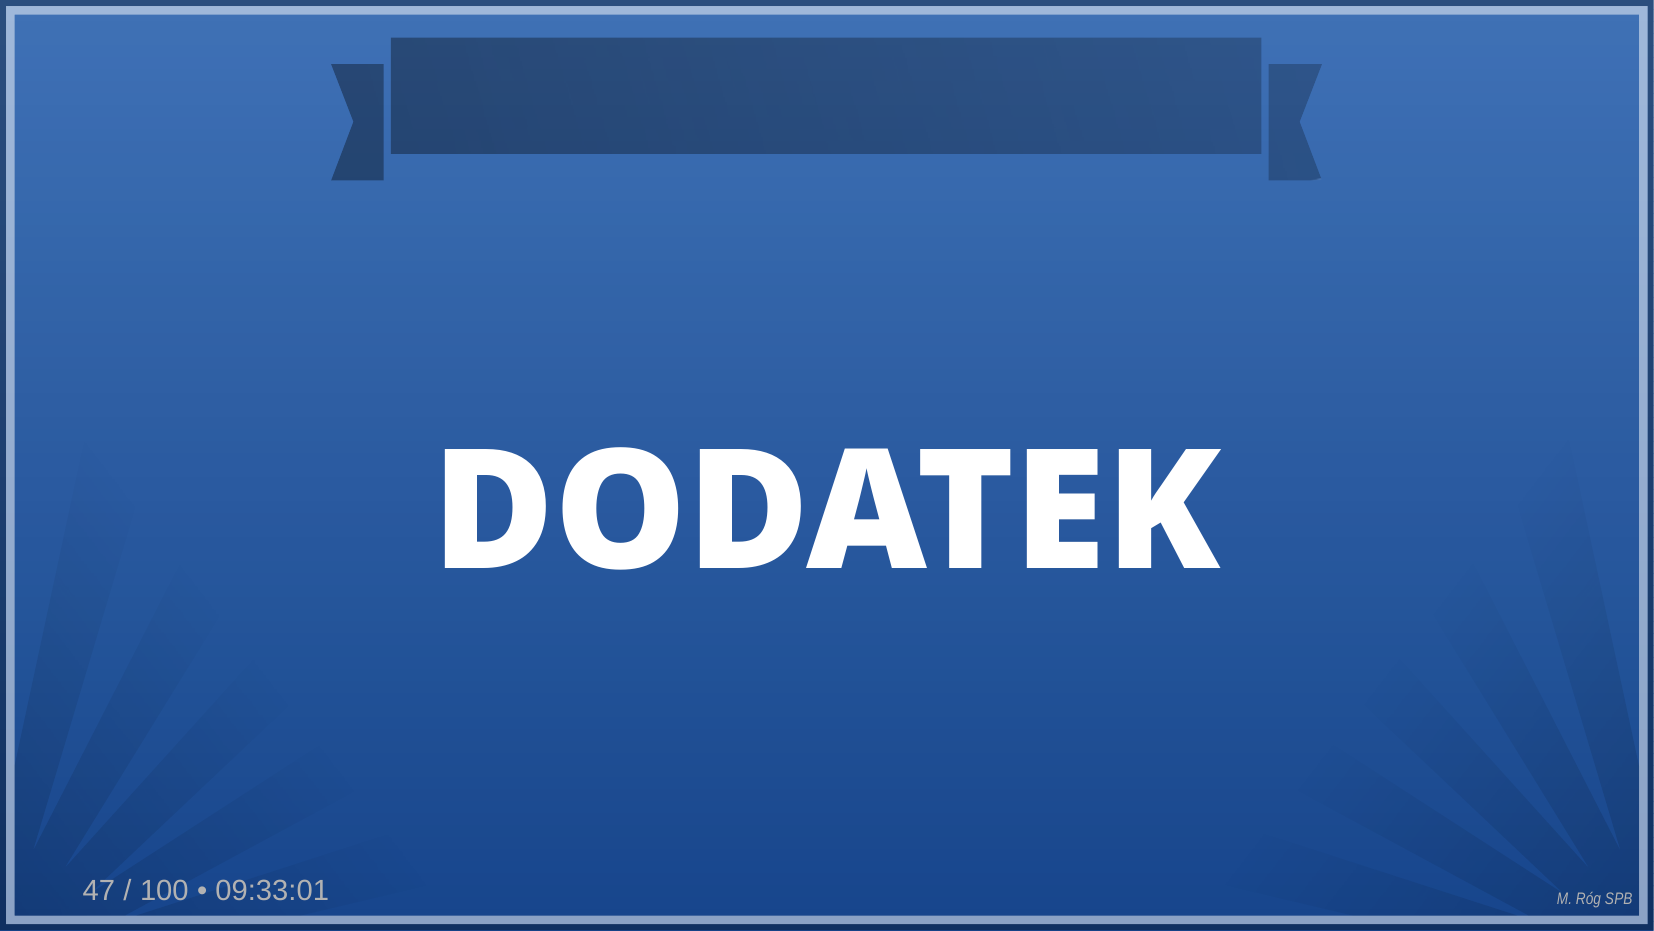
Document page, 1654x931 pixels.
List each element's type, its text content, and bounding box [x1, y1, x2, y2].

text_box DODATEK [82, 159, 1571, 848]
